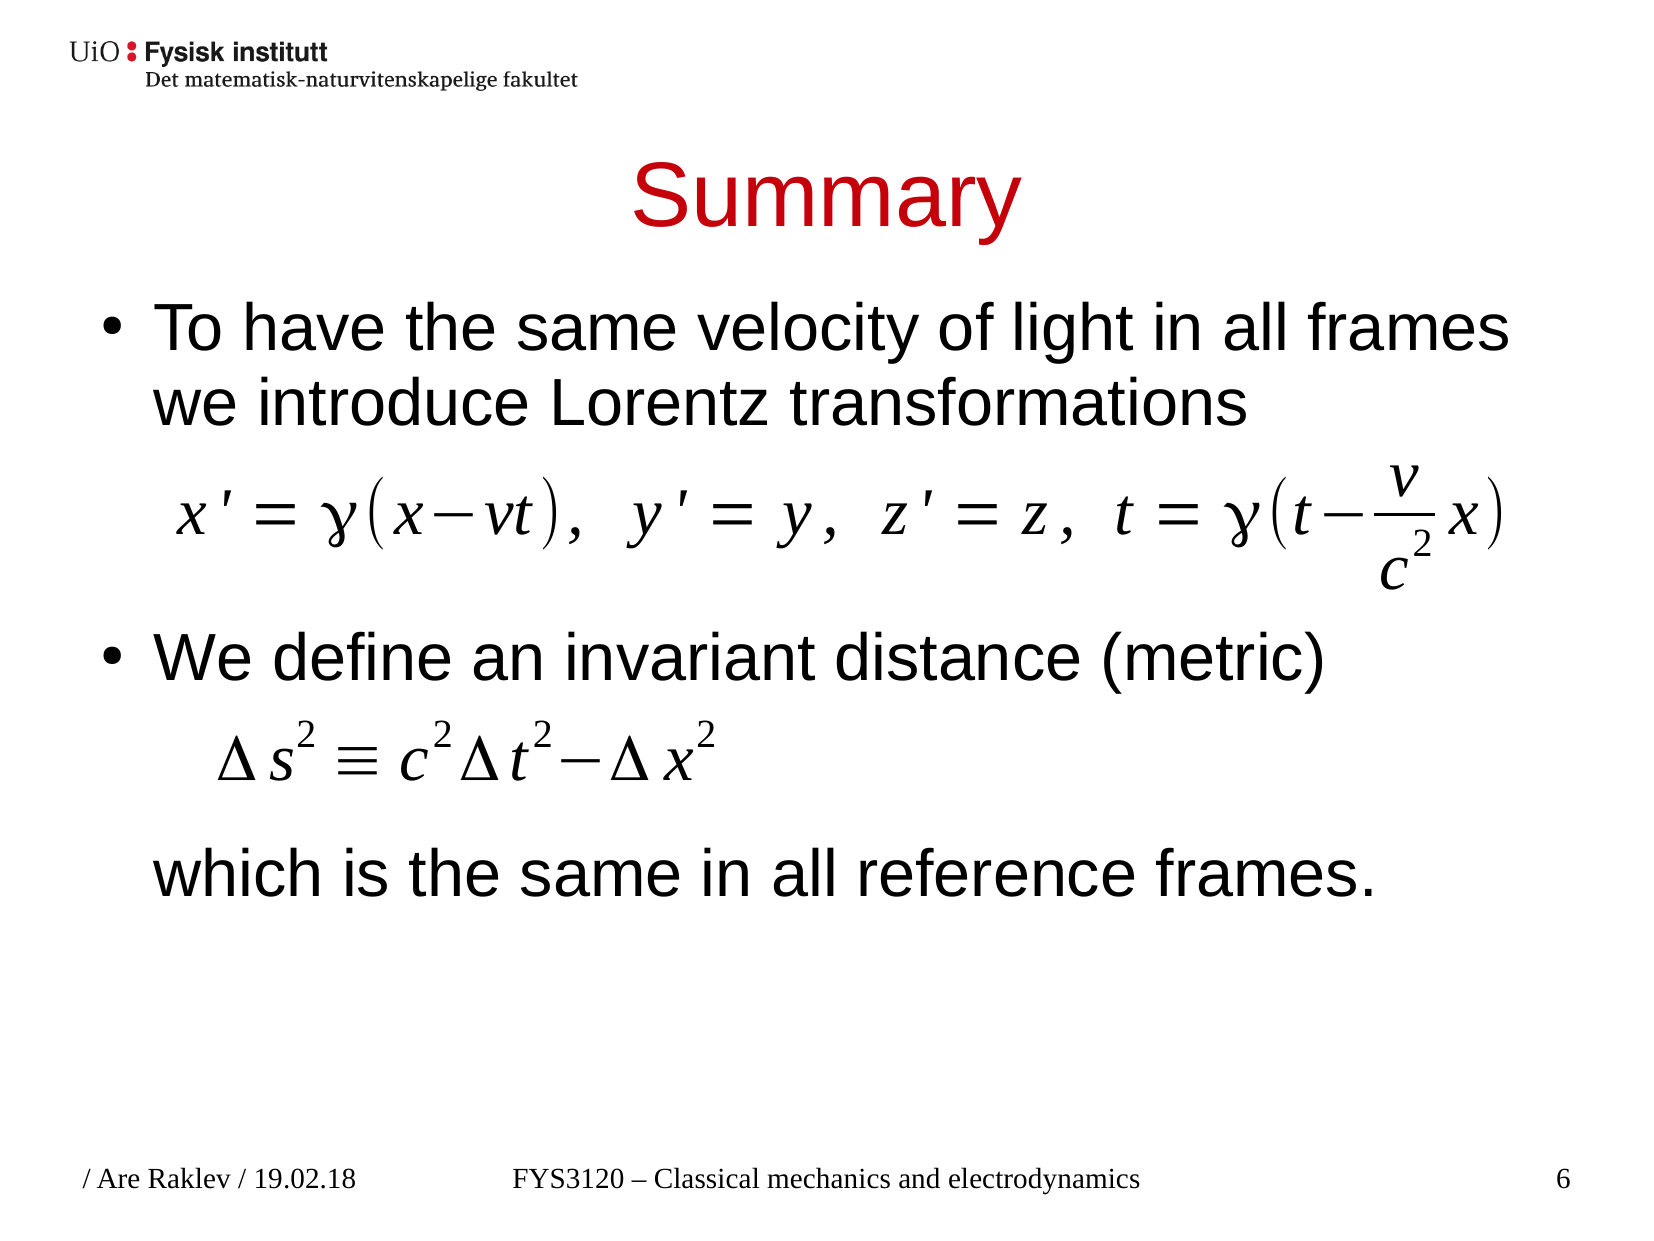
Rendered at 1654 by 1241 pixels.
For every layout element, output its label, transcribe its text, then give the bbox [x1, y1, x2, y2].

chart [209, 712, 723, 797]
list To have the same velocity of light in all frames we introduce Lorentz transformations We define an invariant distance (metric) which is the same in all reference frames. [82, 290, 1571, 1147]
title Summary [82, 90, 1571, 290]
picture [68, 37, 581, 93]
chart [167, 436, 1513, 604]
